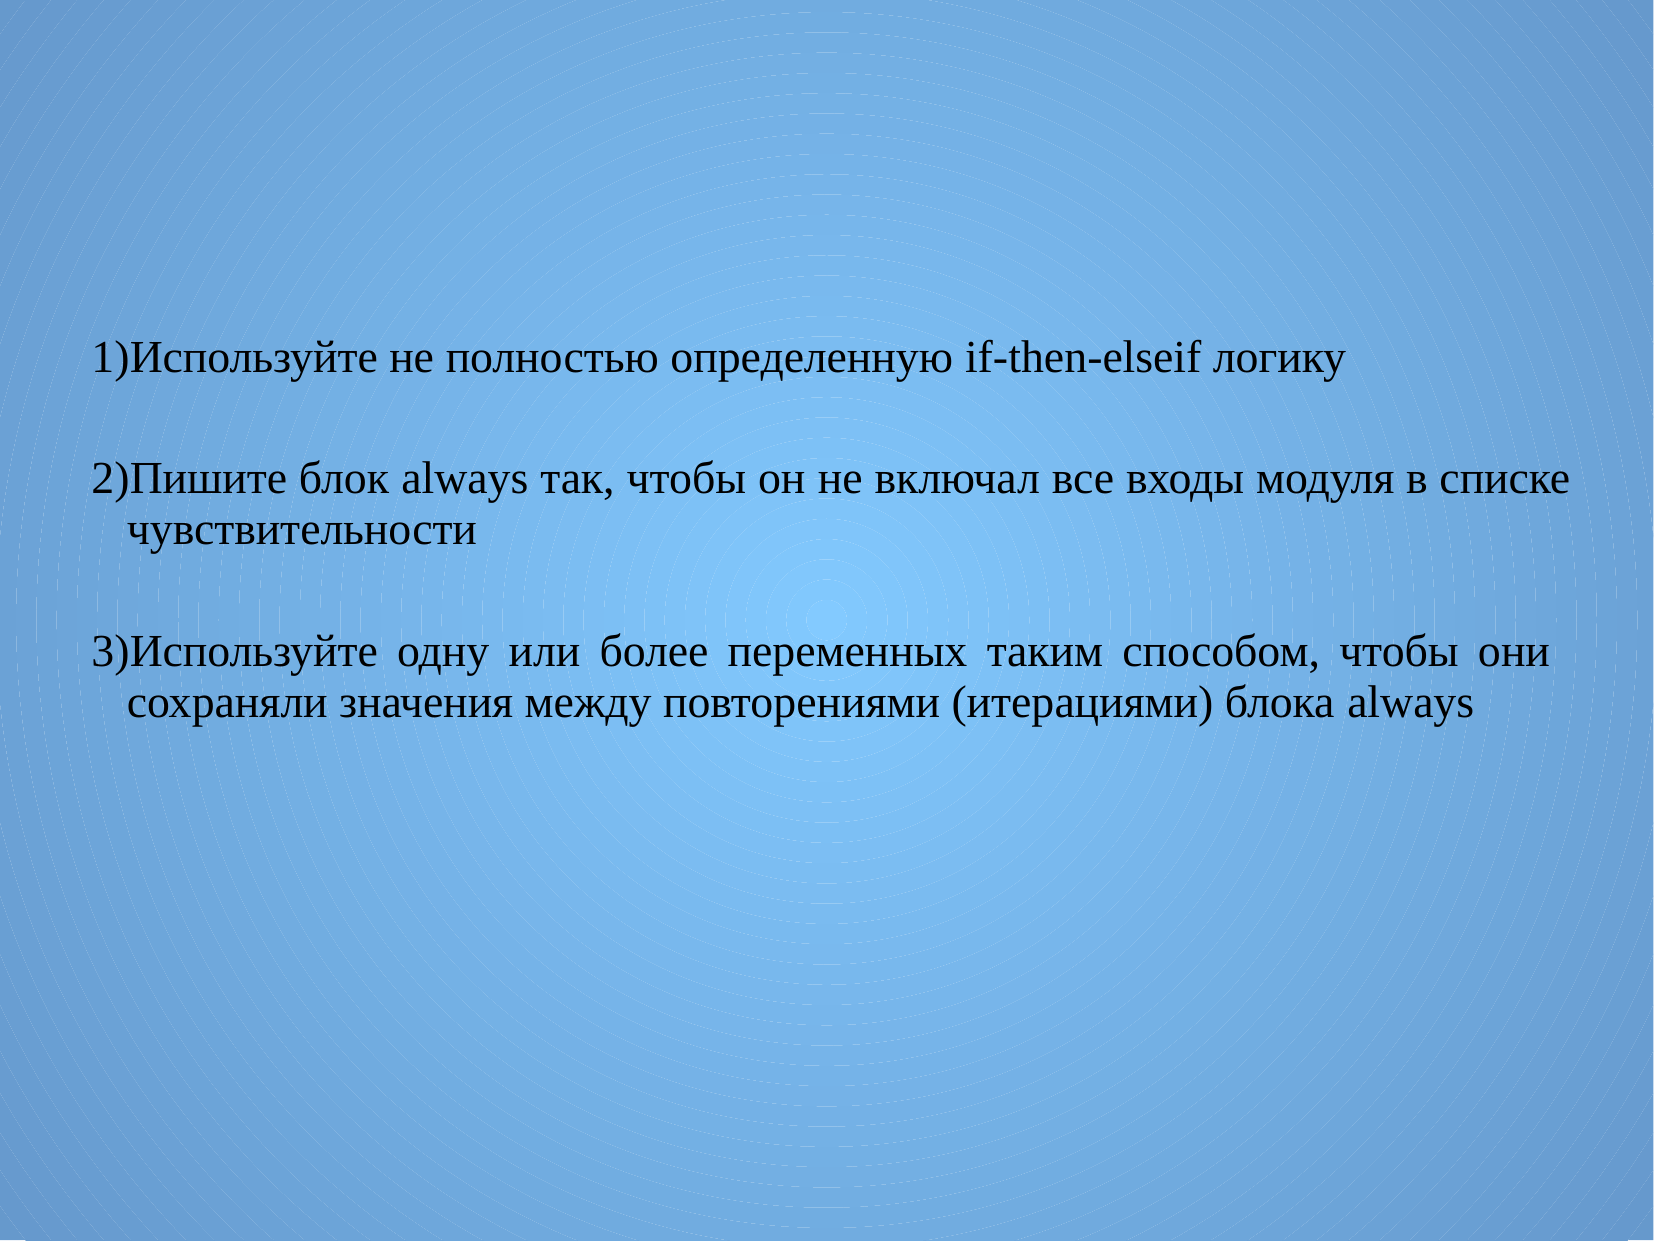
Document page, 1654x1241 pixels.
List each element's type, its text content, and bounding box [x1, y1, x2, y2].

subtitle Используйте не полностью определенную if-then-elseif логику Пишите блок always так, чтобы он не включал все входы модуля в списке чувствительности Используйте одну или более переменных таким способом, чтобы они сохраняли значения между повторениями (итерациями) блока always [82, 49, 1571, 1010]
